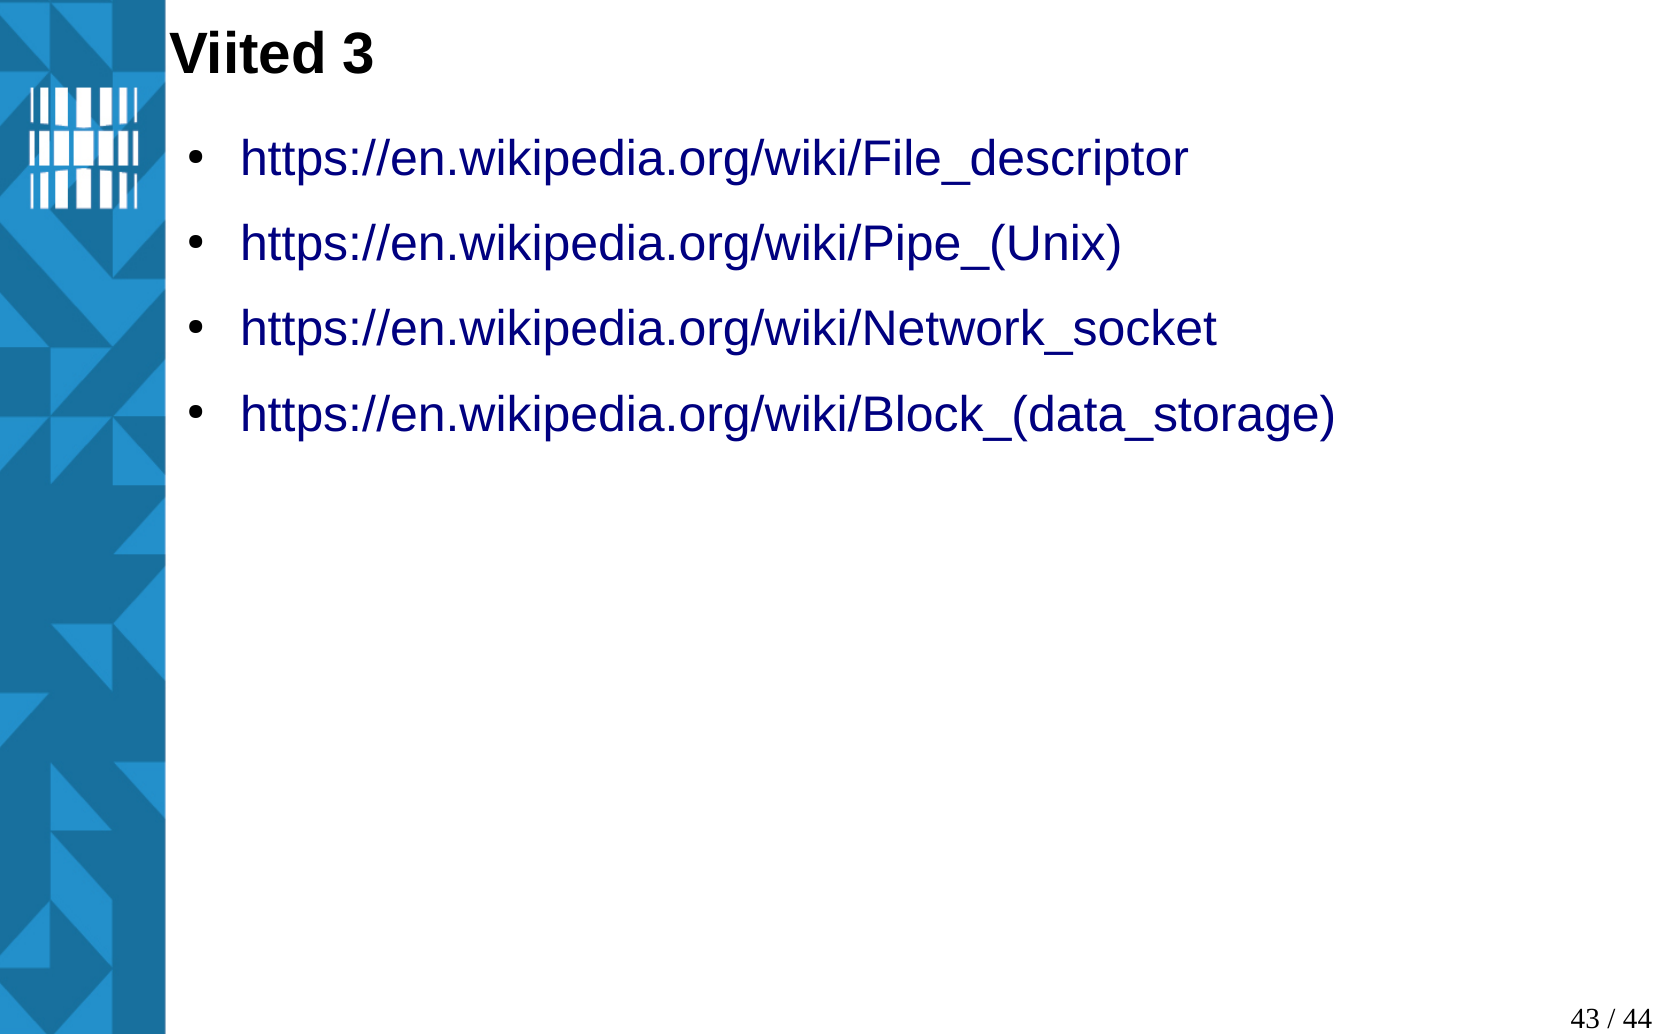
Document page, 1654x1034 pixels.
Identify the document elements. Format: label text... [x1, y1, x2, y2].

title Viited 3 [169, 11, 1571, 95]
list https://en.wikipedia.org/wiki/File_descriptor https://en.wikipedia.org/wiki/Pipe_(Unix) https://en.wikipedia.org/wiki/Network_socket https://en.wikipedia.org/wiki/Block_(data_storage) [169, 129, 1630, 997]
